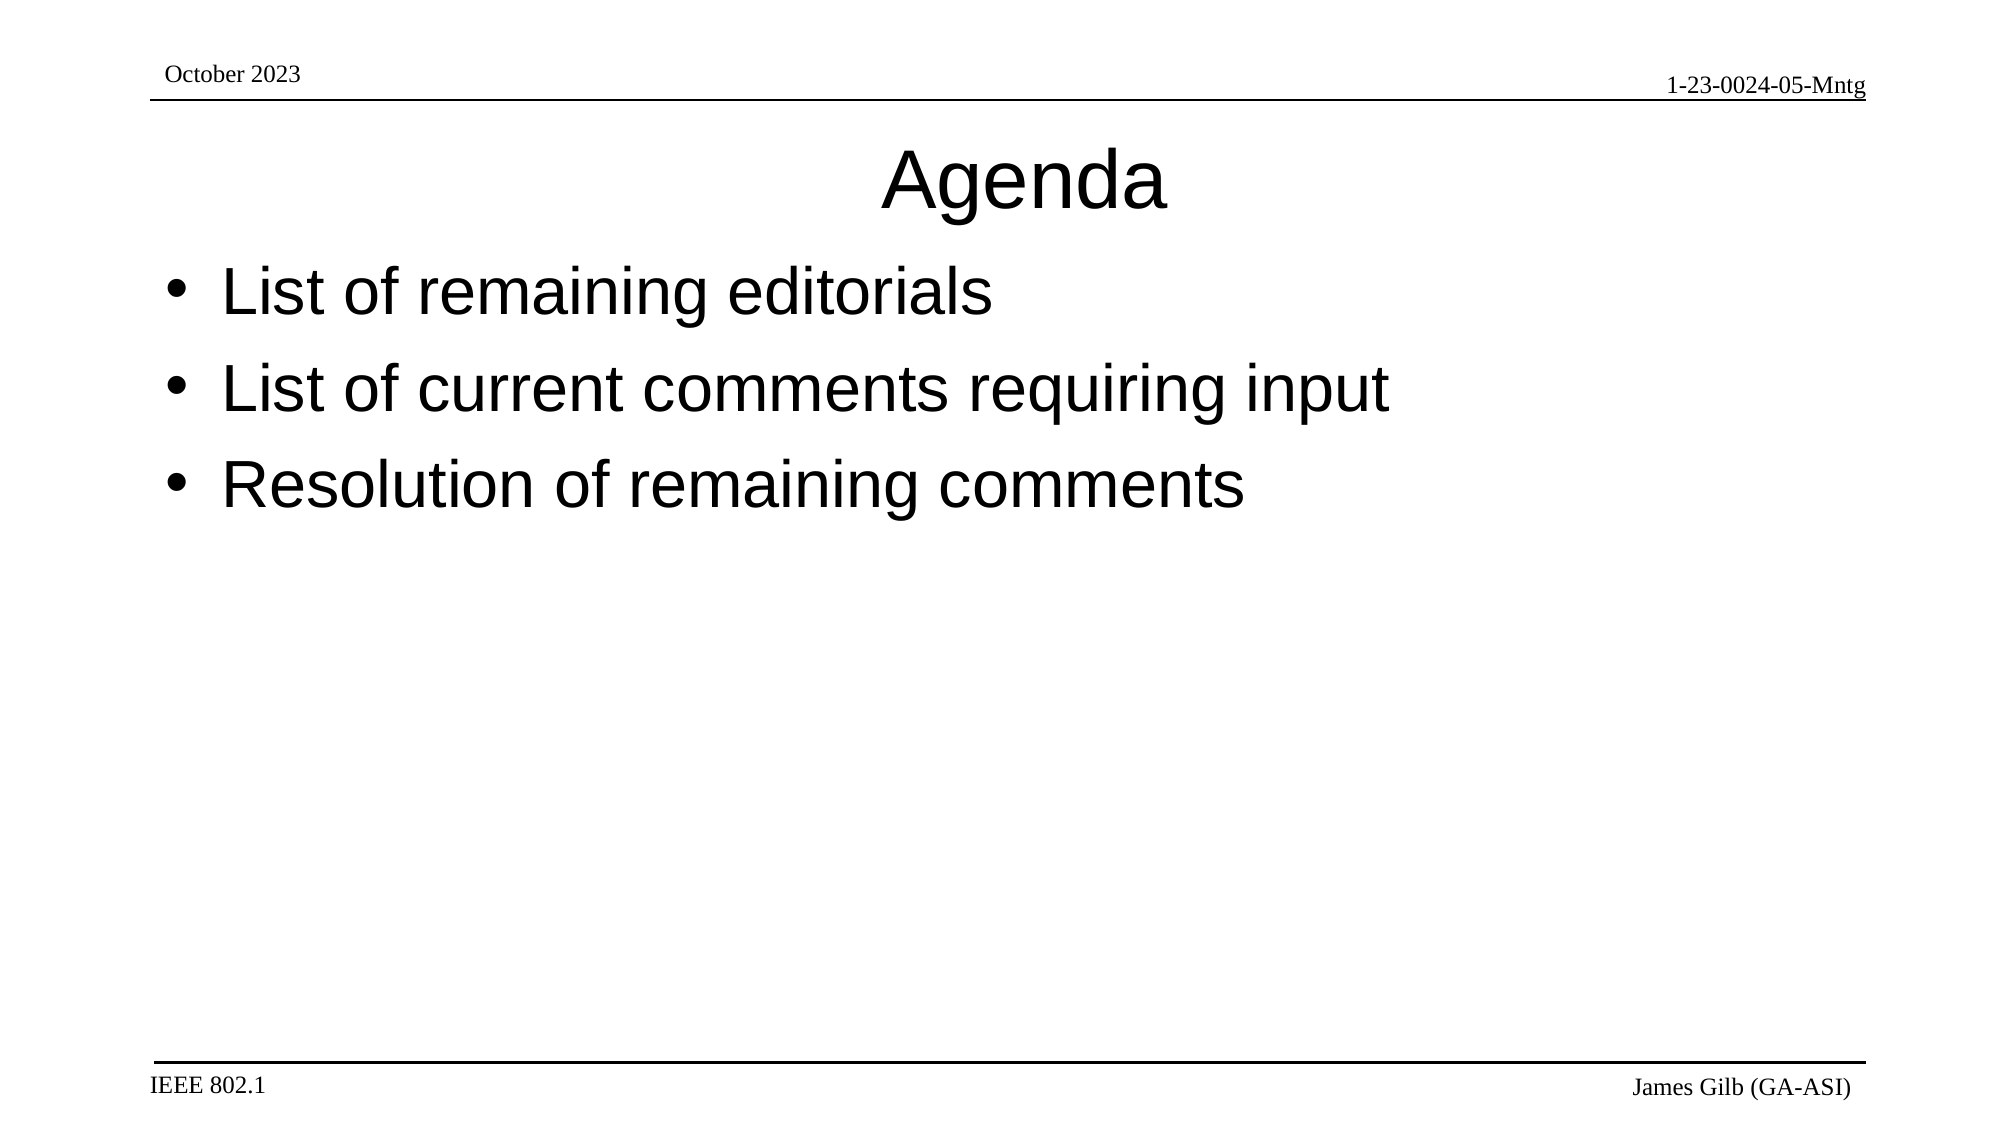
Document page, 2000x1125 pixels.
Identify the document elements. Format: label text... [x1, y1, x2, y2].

title Agenda [149, 112, 1900, 238]
list List of remaining editorials List of current comments requiring input Resolution of remaining comments [149, 239, 1900, 1051]
